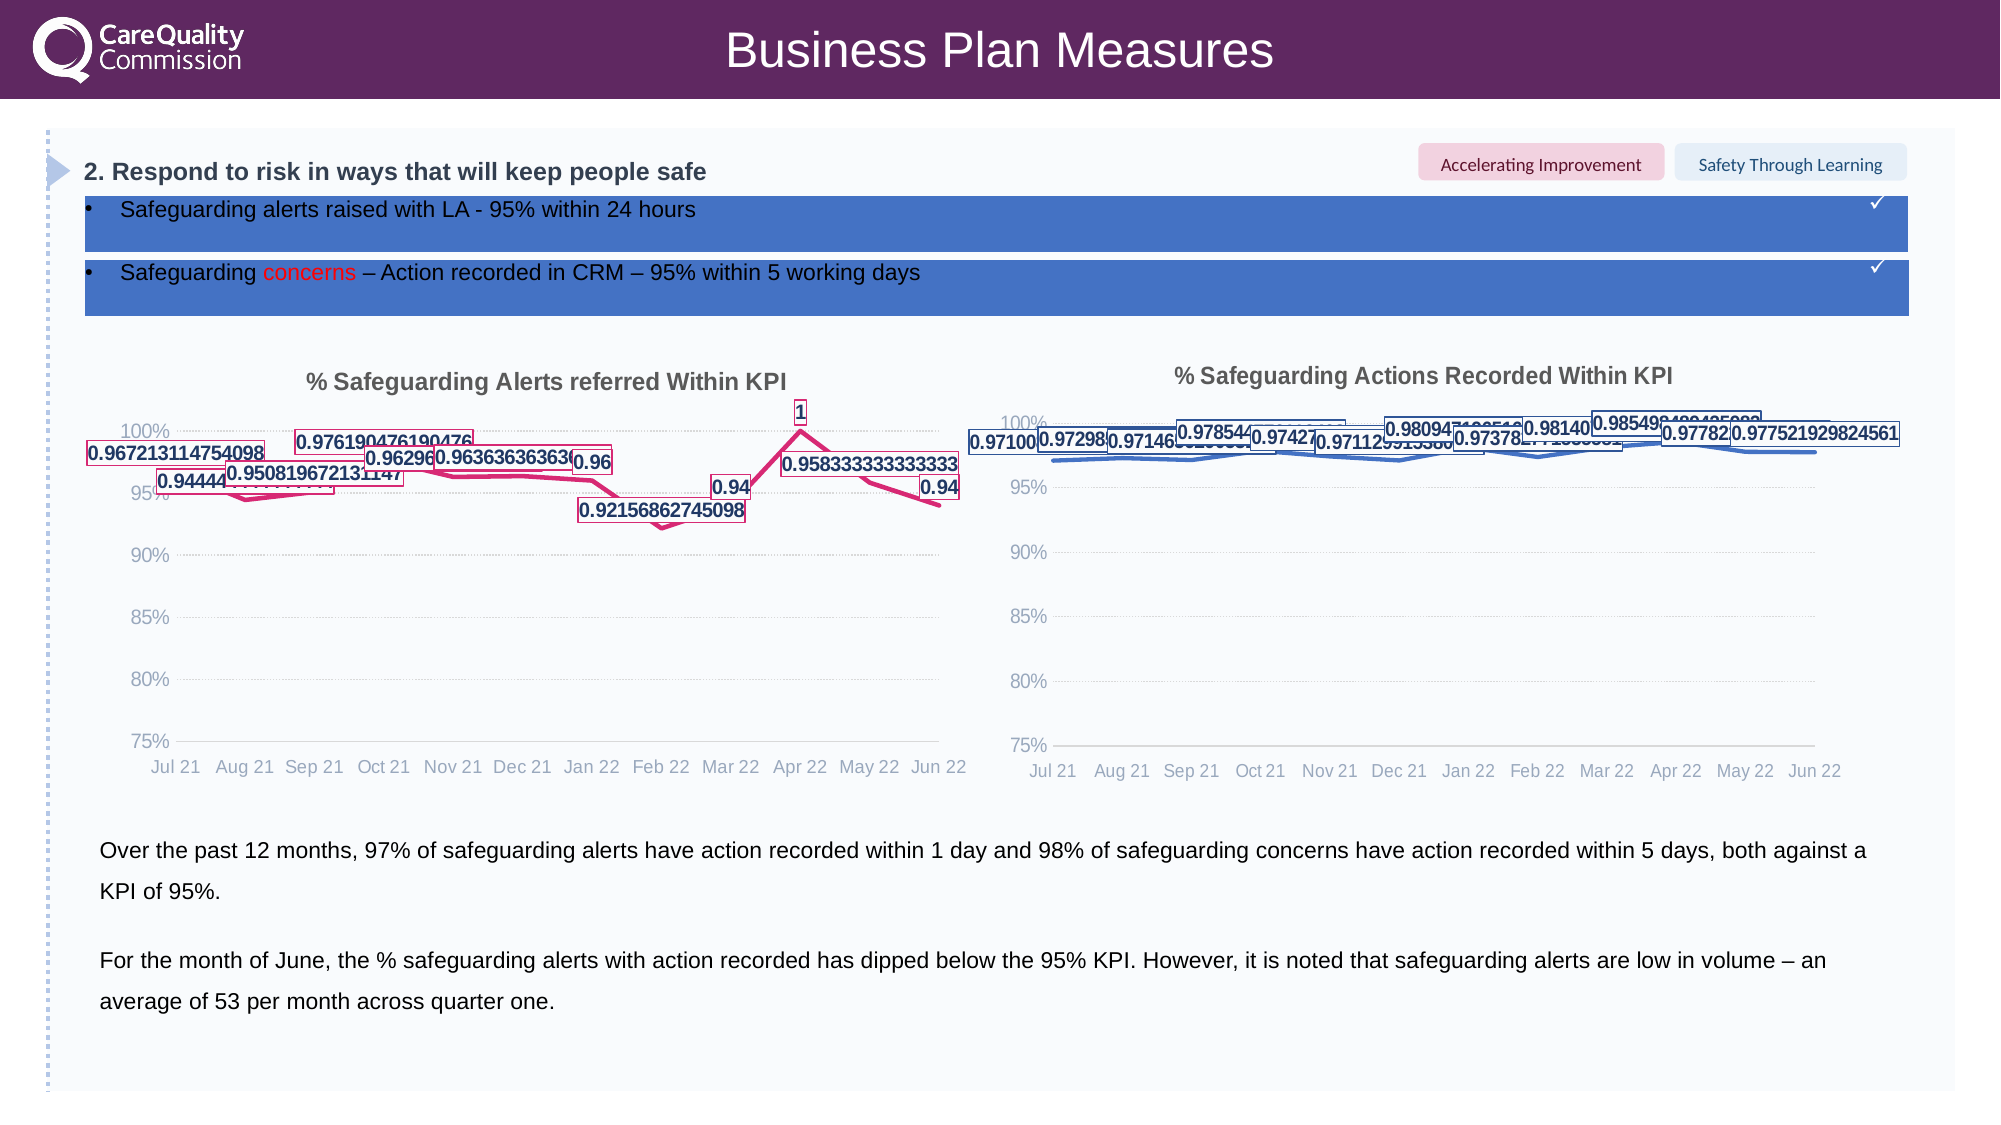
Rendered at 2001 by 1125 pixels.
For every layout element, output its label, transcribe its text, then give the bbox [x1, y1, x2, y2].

text_box 2. Respond to risk in ways that will keep people safe [69, 147, 984, 194]
text_box [47, 128, 1955, 1091]
text_box Safety Through Learning [1674, 143, 1908, 181]
table_header  [1848, 196, 1908, 252]
text_box [0, 0, 2000, 99]
text_box Accelerating Improvement [1418, 143, 1665, 181]
chart [86, 338, 1908, 793]
table_header  [1848, 260, 1909, 316]
table_header Safeguarding alerts raised with LA - 95% within 24 hours [85, 196, 1848, 252]
text_box Over the past 12 months, 97% of safeguarding alerts have action recorded within 1 day and 98% of safeguarding concerns have action recorded within 5 days, both against a KPI of 95%. For the month of June, the % safeguarding alerts with action recorded has dipped below the 95% KPI. However, it is noted that safeguarding alerts are low in volume – an average of 53 per month across quarter one. [84, 814, 1909, 1033]
table_header Safeguarding concerns – Action recorded in CRM – 95% within 5 working days [85, 260, 1848, 316]
picture [32, 16, 245, 84]
text_box Business Plan Measures [641, 9, 1358, 86]
